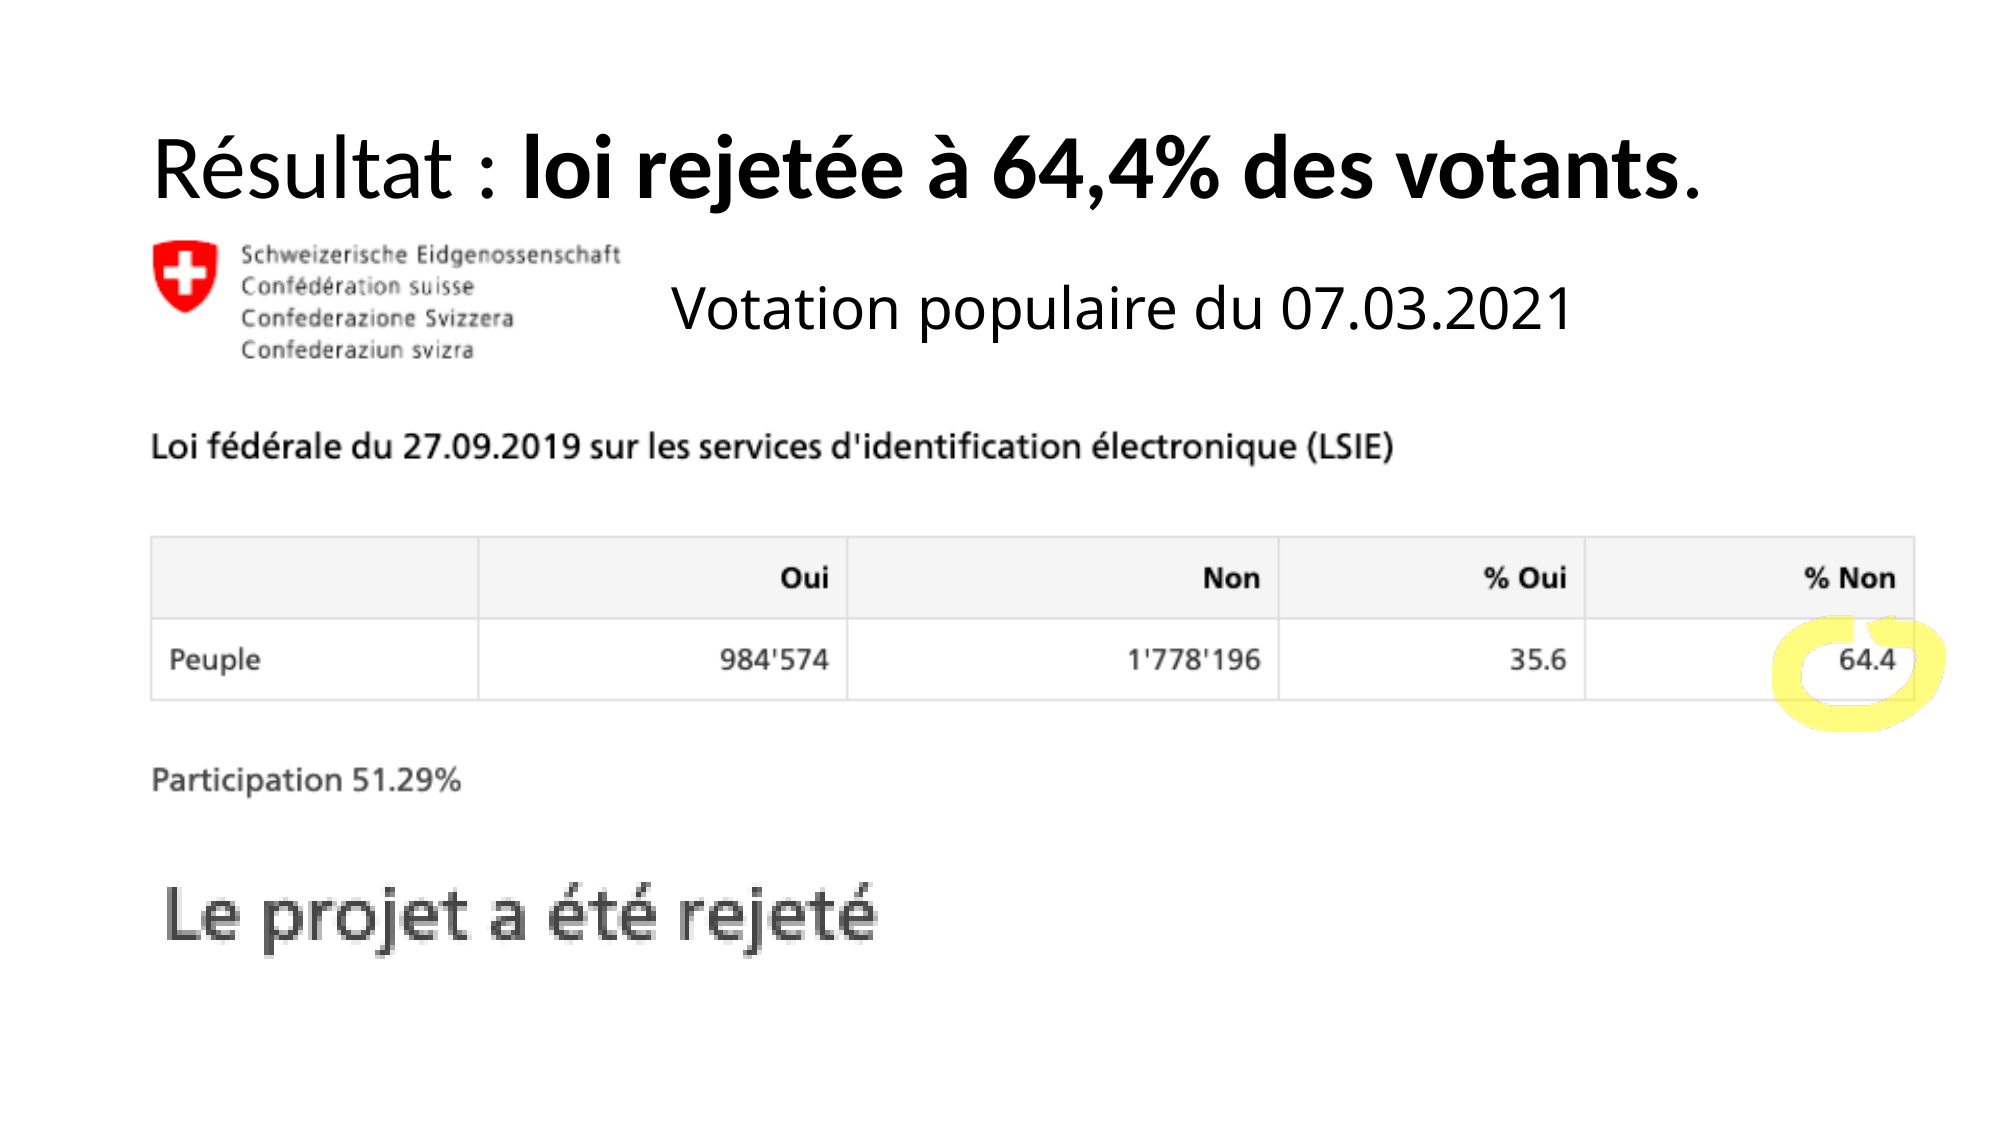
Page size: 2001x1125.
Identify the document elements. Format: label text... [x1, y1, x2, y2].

picture [134, 839, 917, 989]
picture [137, 220, 642, 382]
text_box Votation populaire du 07.03.2021 [657, 264, 1593, 349]
picture [134, 411, 1946, 817]
title Résultat : loi rejetée à 64,4% des votants. [137, 59, 1863, 278]
